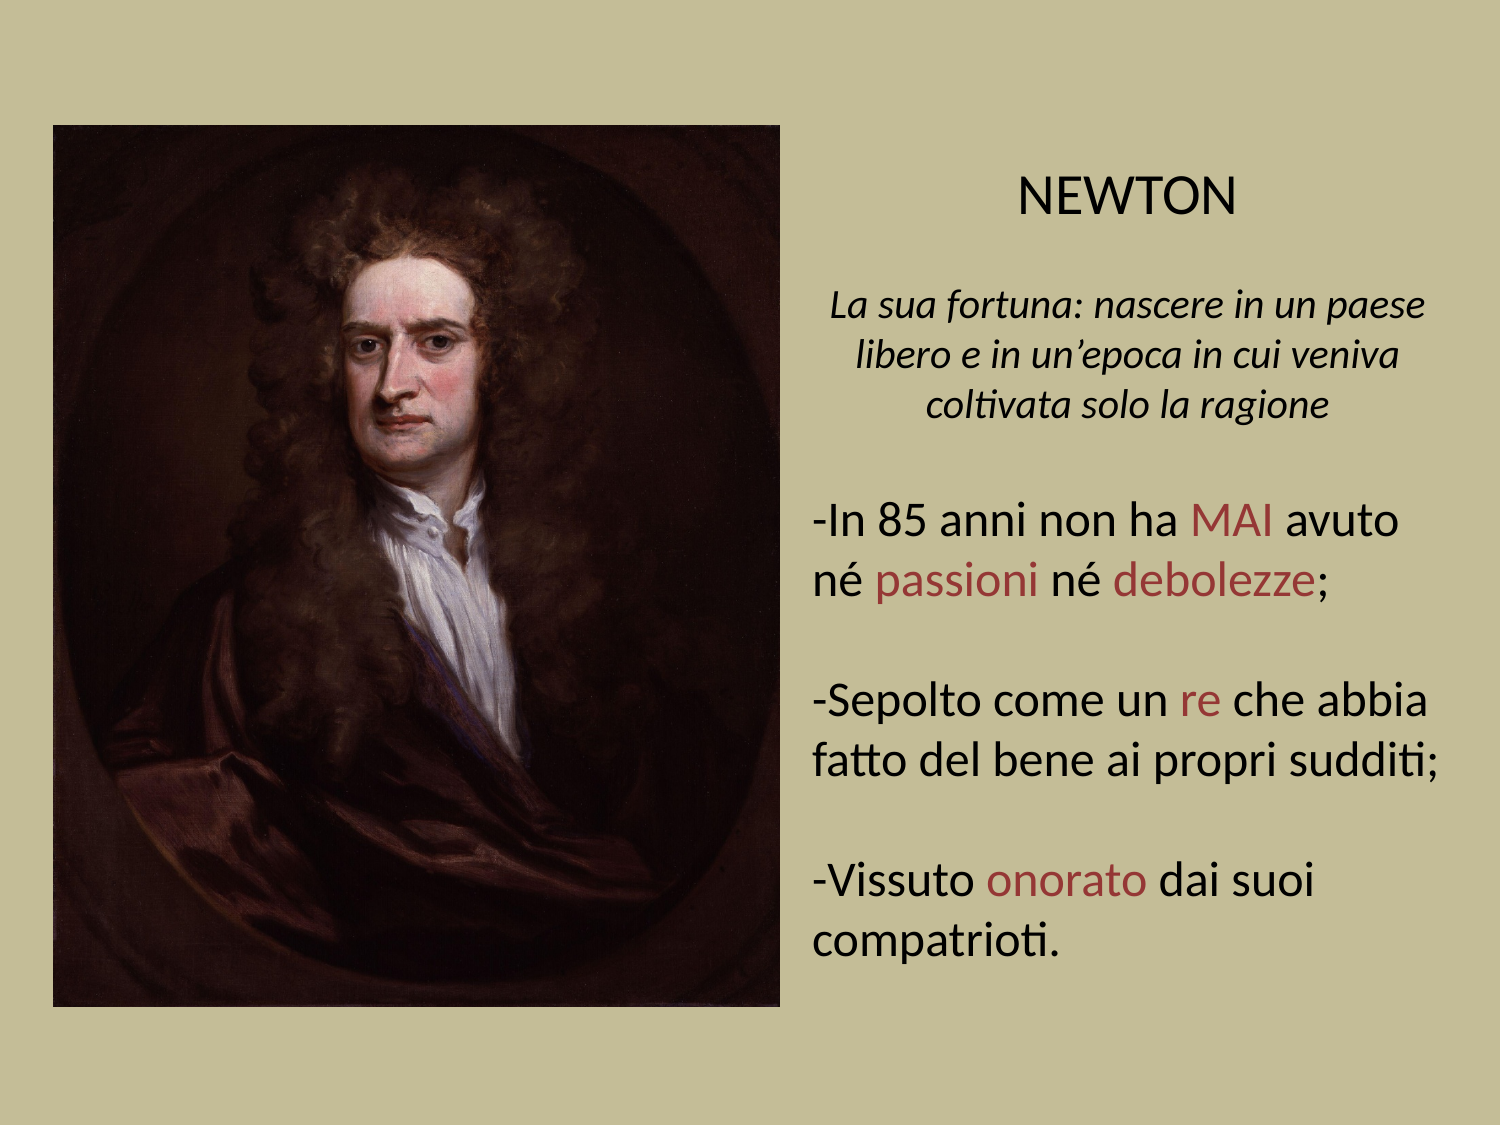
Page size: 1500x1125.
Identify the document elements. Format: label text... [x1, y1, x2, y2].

text_box NEWTON La sua fortuna: nascere in un paese libero e in un’epoca in cui veniva coltivata solo la ragione -In 85 anni non ha MAI avuto né passioni né debolezze; -Sepolto come un re che abbia fatto del bene ai propri sudditi; -Vissuto onorato dai suoi compatrioti. [797, 149, 1459, 974]
picture [53, 125, 780, 1007]
